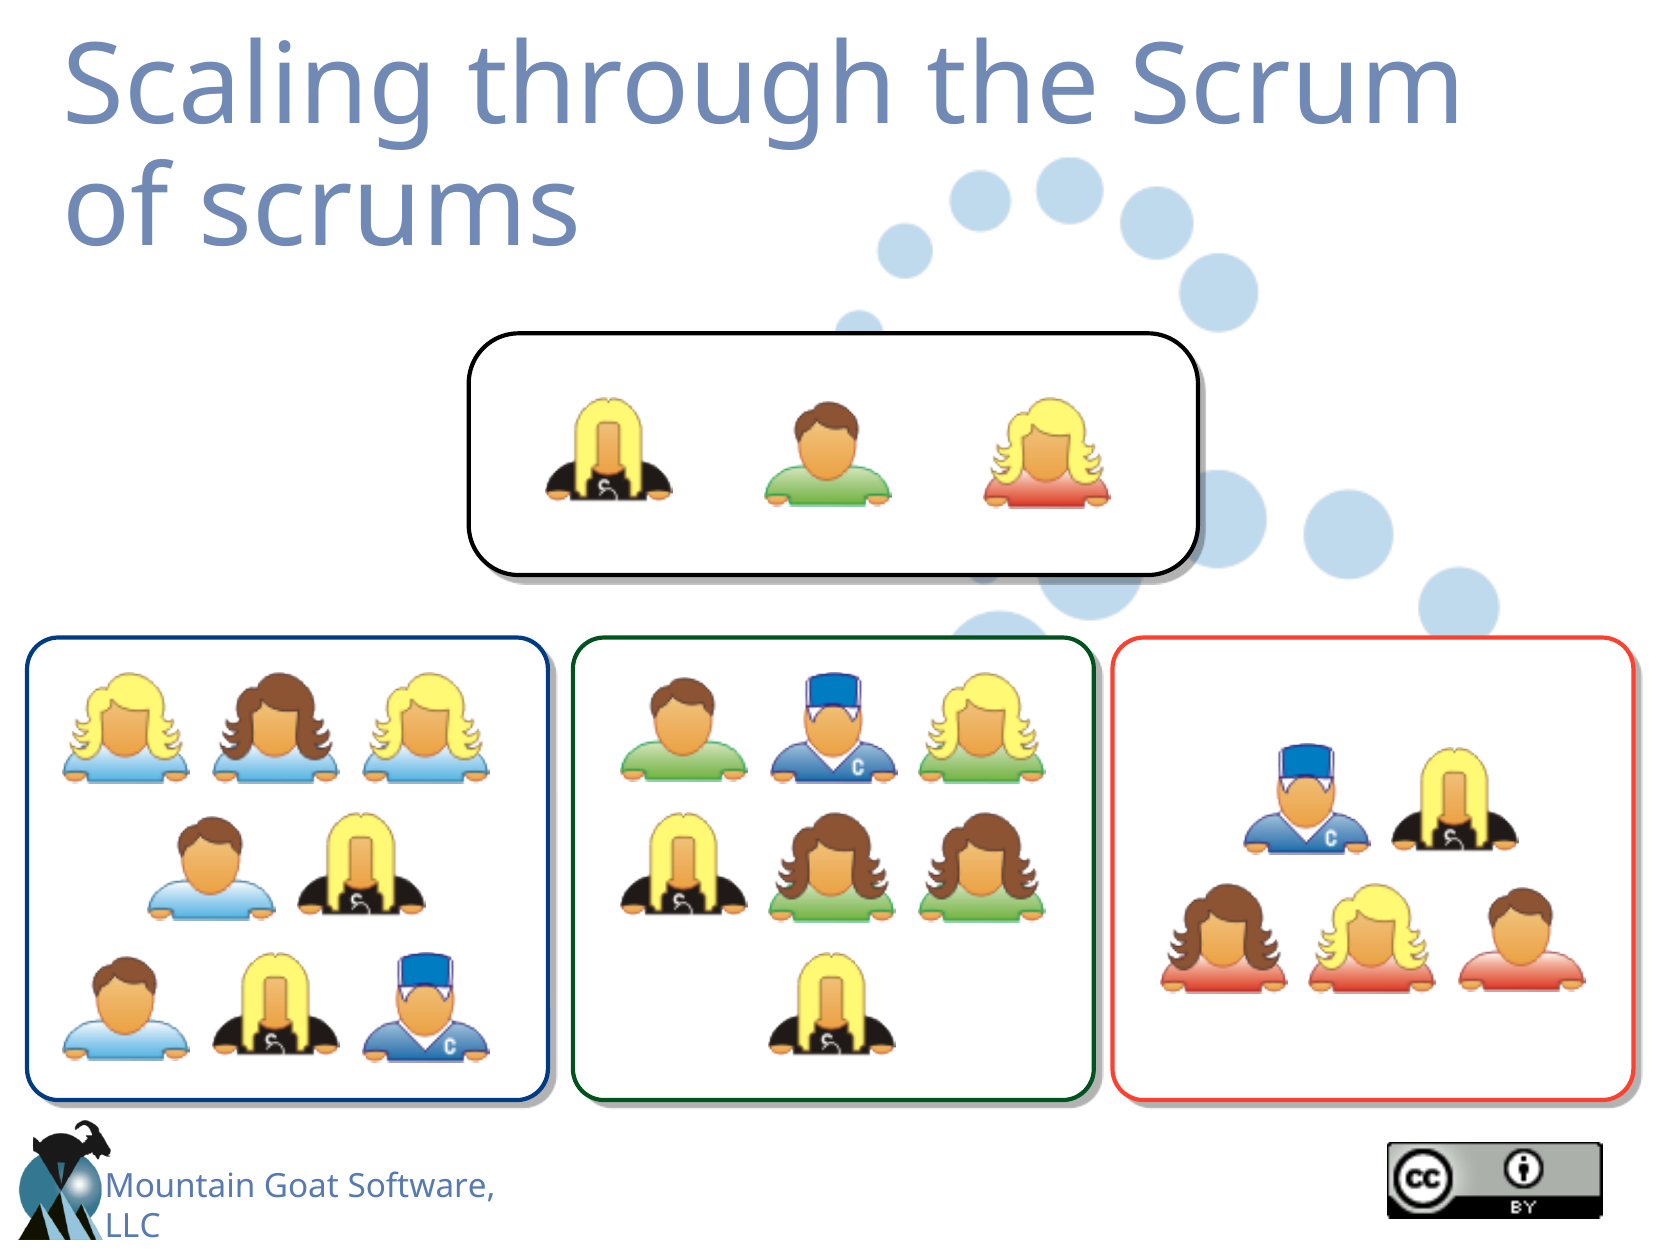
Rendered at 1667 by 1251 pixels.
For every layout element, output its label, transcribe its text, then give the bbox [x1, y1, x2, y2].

text_box [1112, 637, 1634, 1101]
picture [545, 397, 673, 509]
text_box [572, 637, 1094, 1101]
picture [147, 816, 276, 921]
picture [770, 672, 898, 784]
picture [620, 812, 748, 923]
text_box [468, 333, 1198, 576]
picture [1391, 747, 1519, 859]
picture [918, 672, 1046, 784]
picture [835, 319, 1563, 1096]
picture [1243, 743, 1371, 855]
picture [1458, 887, 1586, 992]
picture [212, 672, 340, 784]
text_box [27, 637, 548, 1101]
picture [983, 397, 1111, 509]
picture [362, 952, 490, 1063]
picture [764, 401, 892, 507]
picture [1160, 883, 1288, 994]
picture [212, 952, 340, 1063]
picture [297, 812, 426, 923]
picture [918, 812, 1046, 923]
picture [1387, 1142, 1603, 1219]
picture [362, 672, 490, 784]
picture [620, 677, 748, 782]
picture [1308, 883, 1436, 994]
picture [768, 812, 896, 923]
picture [768, 952, 896, 1063]
title Scaling through the Scrum of scrums [56, 18, 1609, 319]
picture [62, 956, 190, 1061]
picture [18, 1120, 111, 1240]
picture [62, 672, 190, 784]
